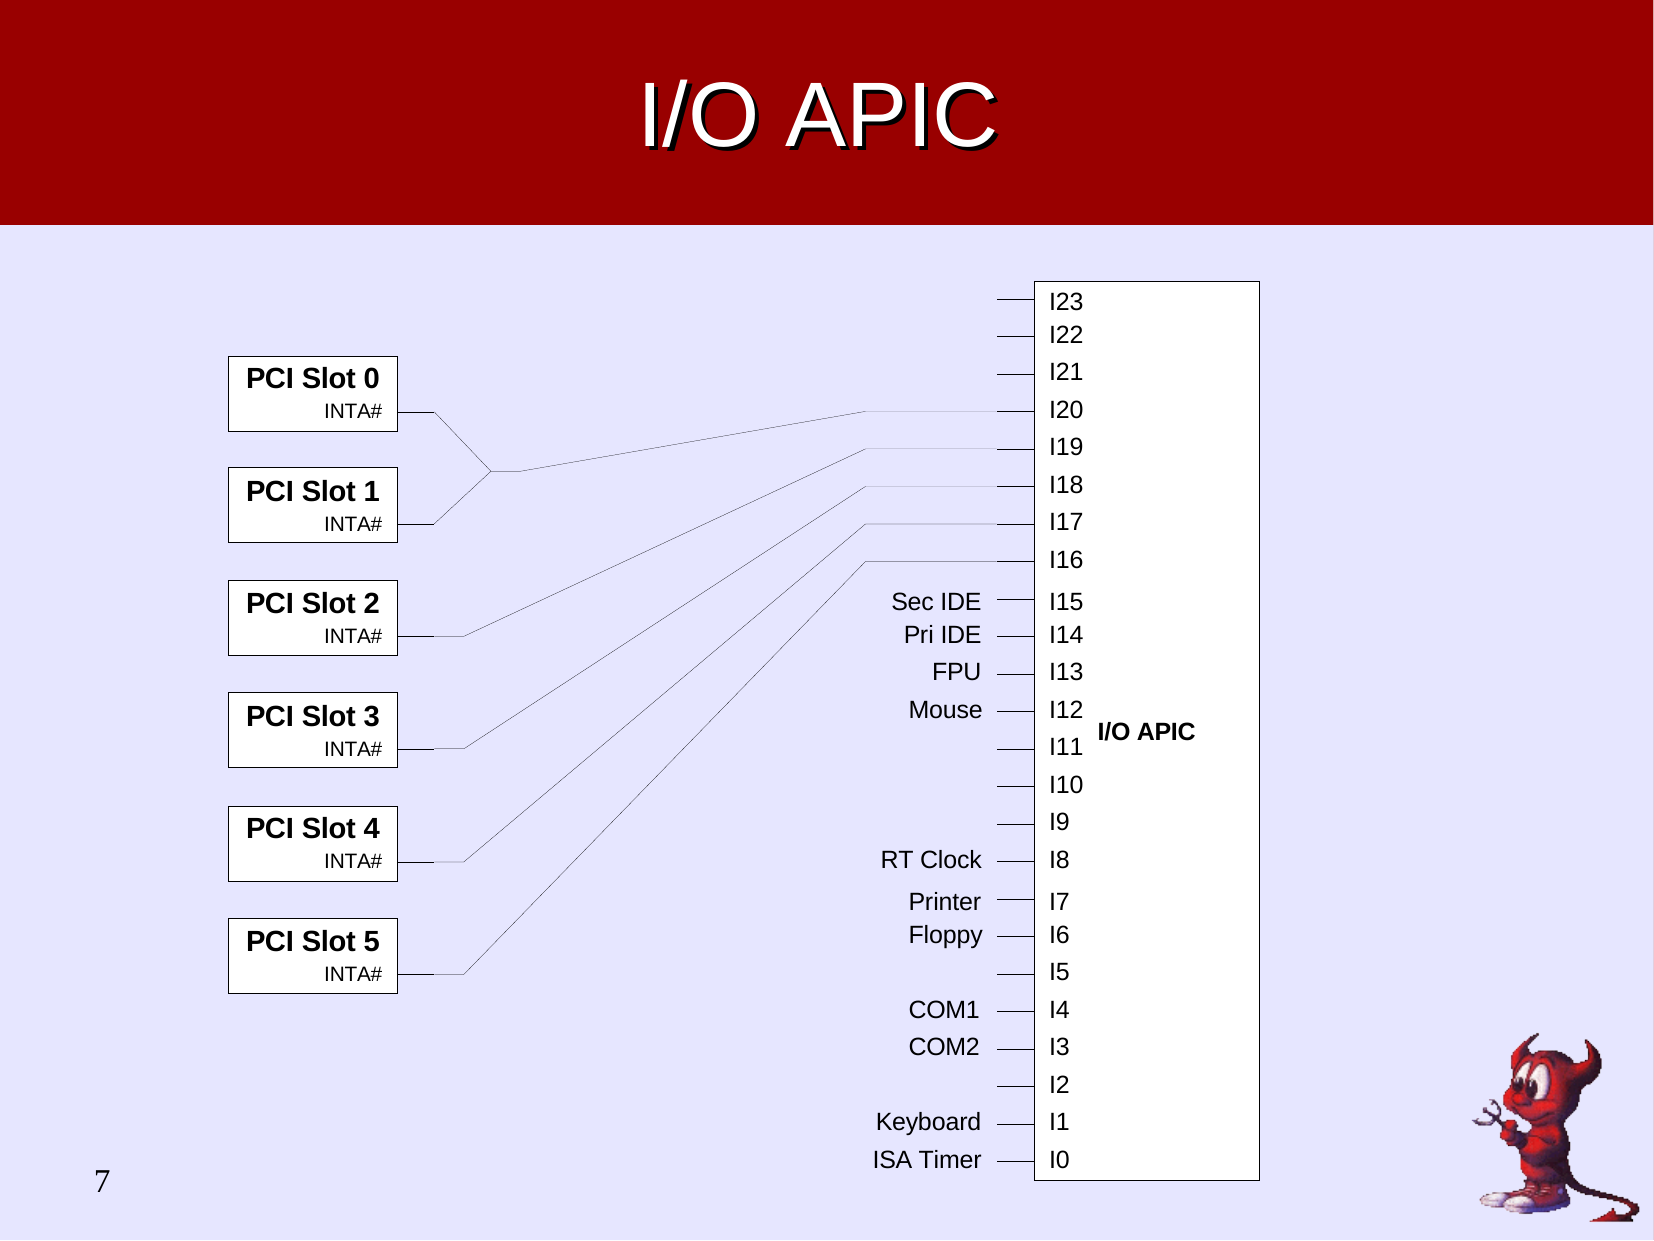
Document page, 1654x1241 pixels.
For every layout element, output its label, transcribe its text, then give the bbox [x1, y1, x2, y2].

chart [121, 273, 1534, 1191]
title I/O APIC [112, 11, 1525, 219]
picture [1464, 1030, 1643, 1227]
